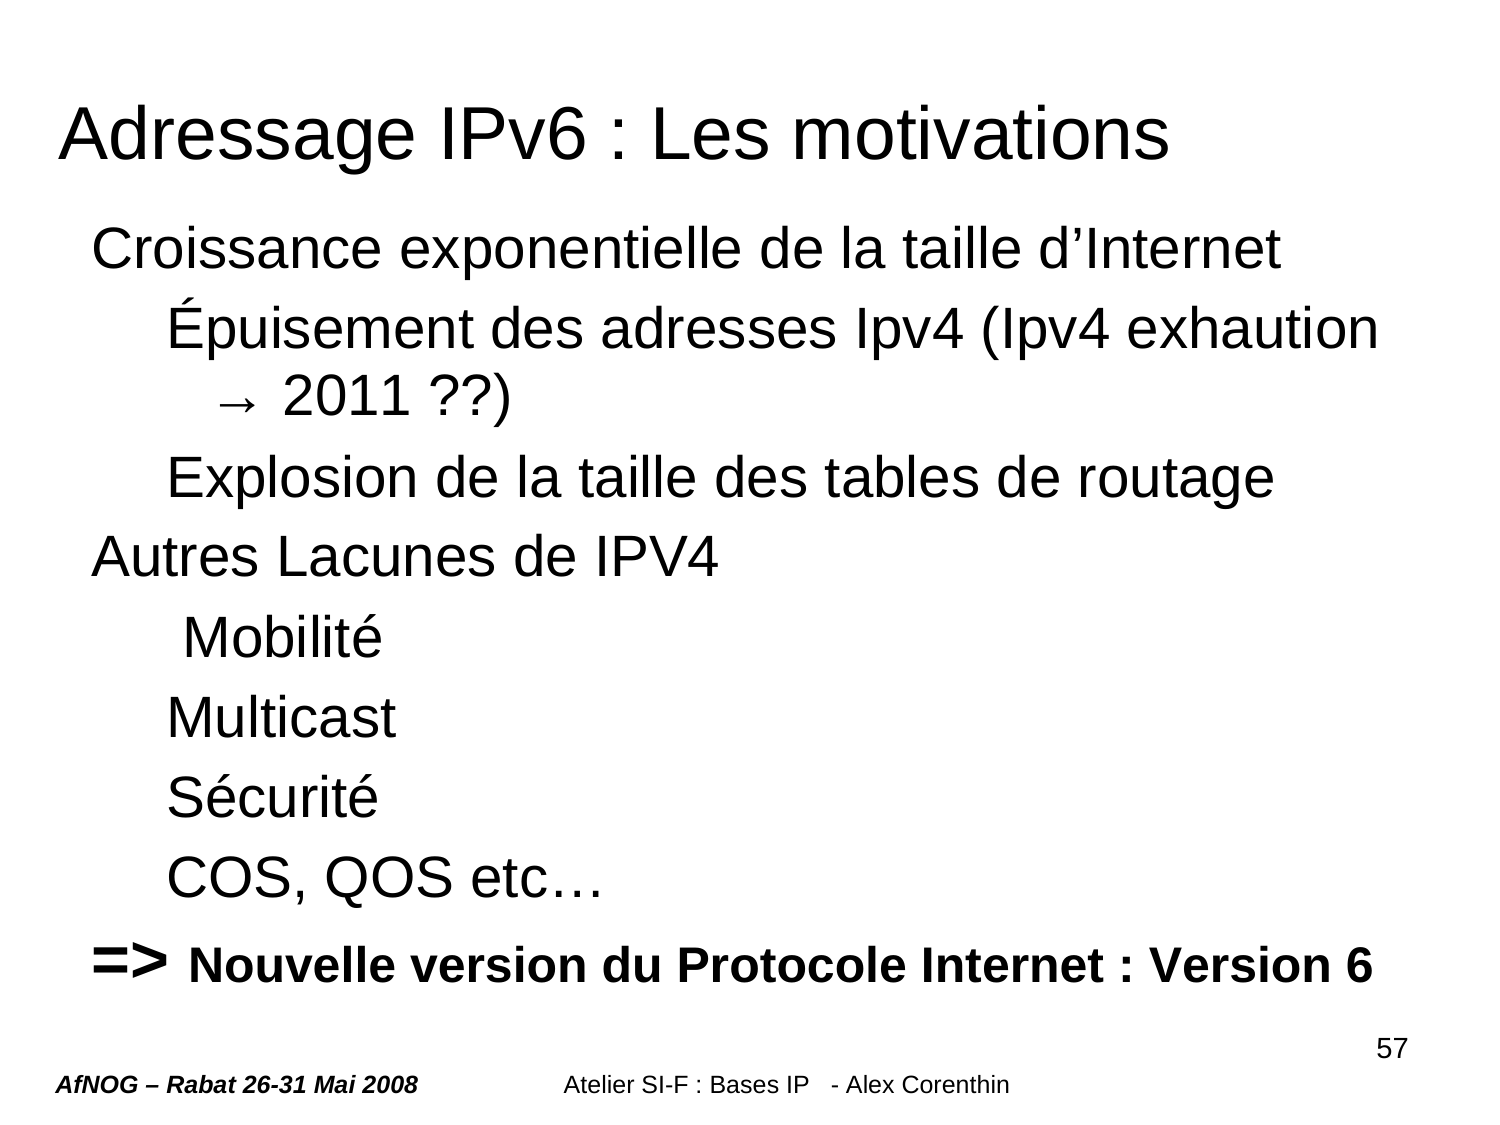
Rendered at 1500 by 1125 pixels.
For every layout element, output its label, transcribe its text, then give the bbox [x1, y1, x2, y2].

list Croissance exponentielle de la taille d’Internet Épuisement des adresses Ipv4 (Ipv4 exhaution → 2011 ??)‏ Explosion de la taille des tables de routage Autres Lacunes de IPV4 Mobilité Multicast Sécurité COS, QOS etc… => Nouvelle version du Protocole Internet : Version 6 [76, 208, 1419, 1053]
text_box Adressage IPv6 : Les motivations [59, 84, 1452, 176]
